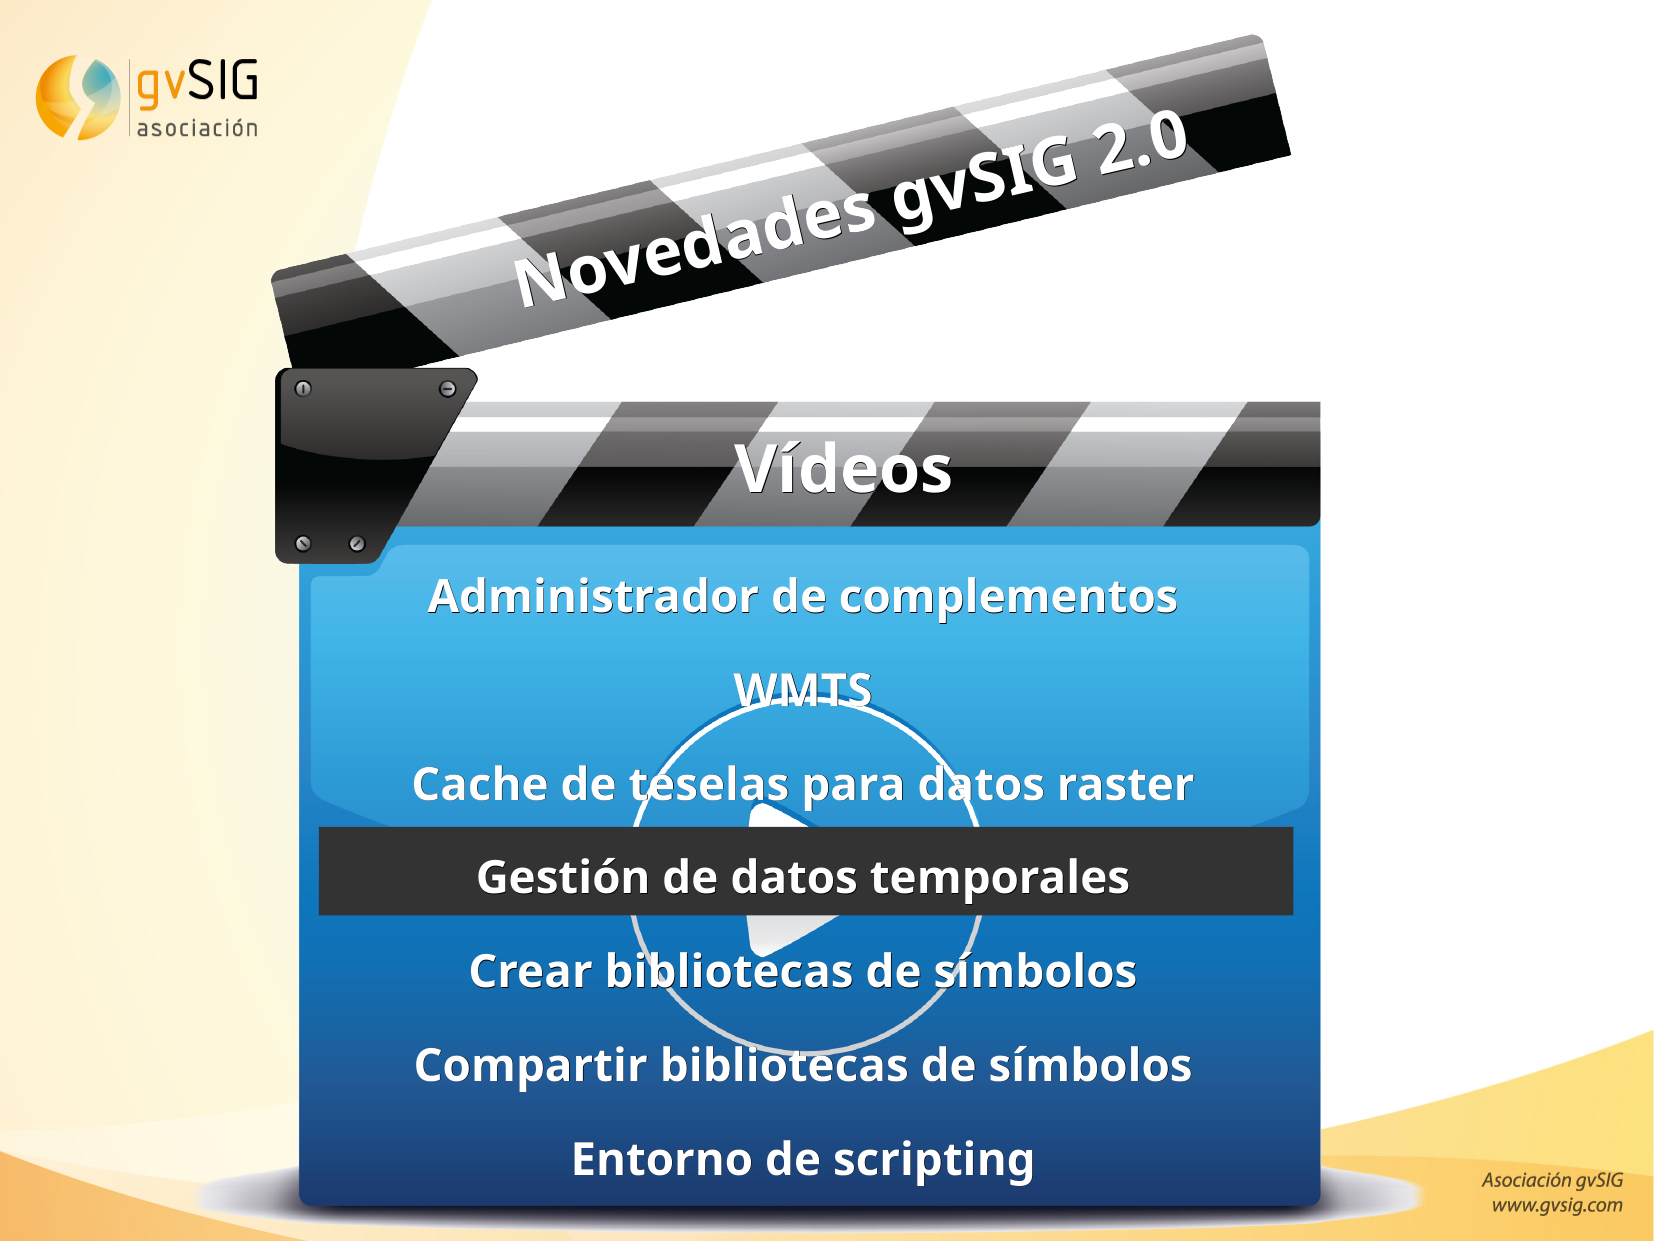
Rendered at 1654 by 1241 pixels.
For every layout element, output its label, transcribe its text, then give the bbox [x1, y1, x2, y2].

title Novedades gvSIG 2.0 [140, 0, 1560, 407]
title Vídeos [129, 407, 1559, 526]
picture [0, 0, 1654, 1241]
title Administrador de complementos WMTS Cache de teselas para datos raster Gestión de datos temporales Crear bibliotecas de símbolos Compartir bibliotecas de símbolos Entorno de scripting [88, 586, 1518, 1197]
